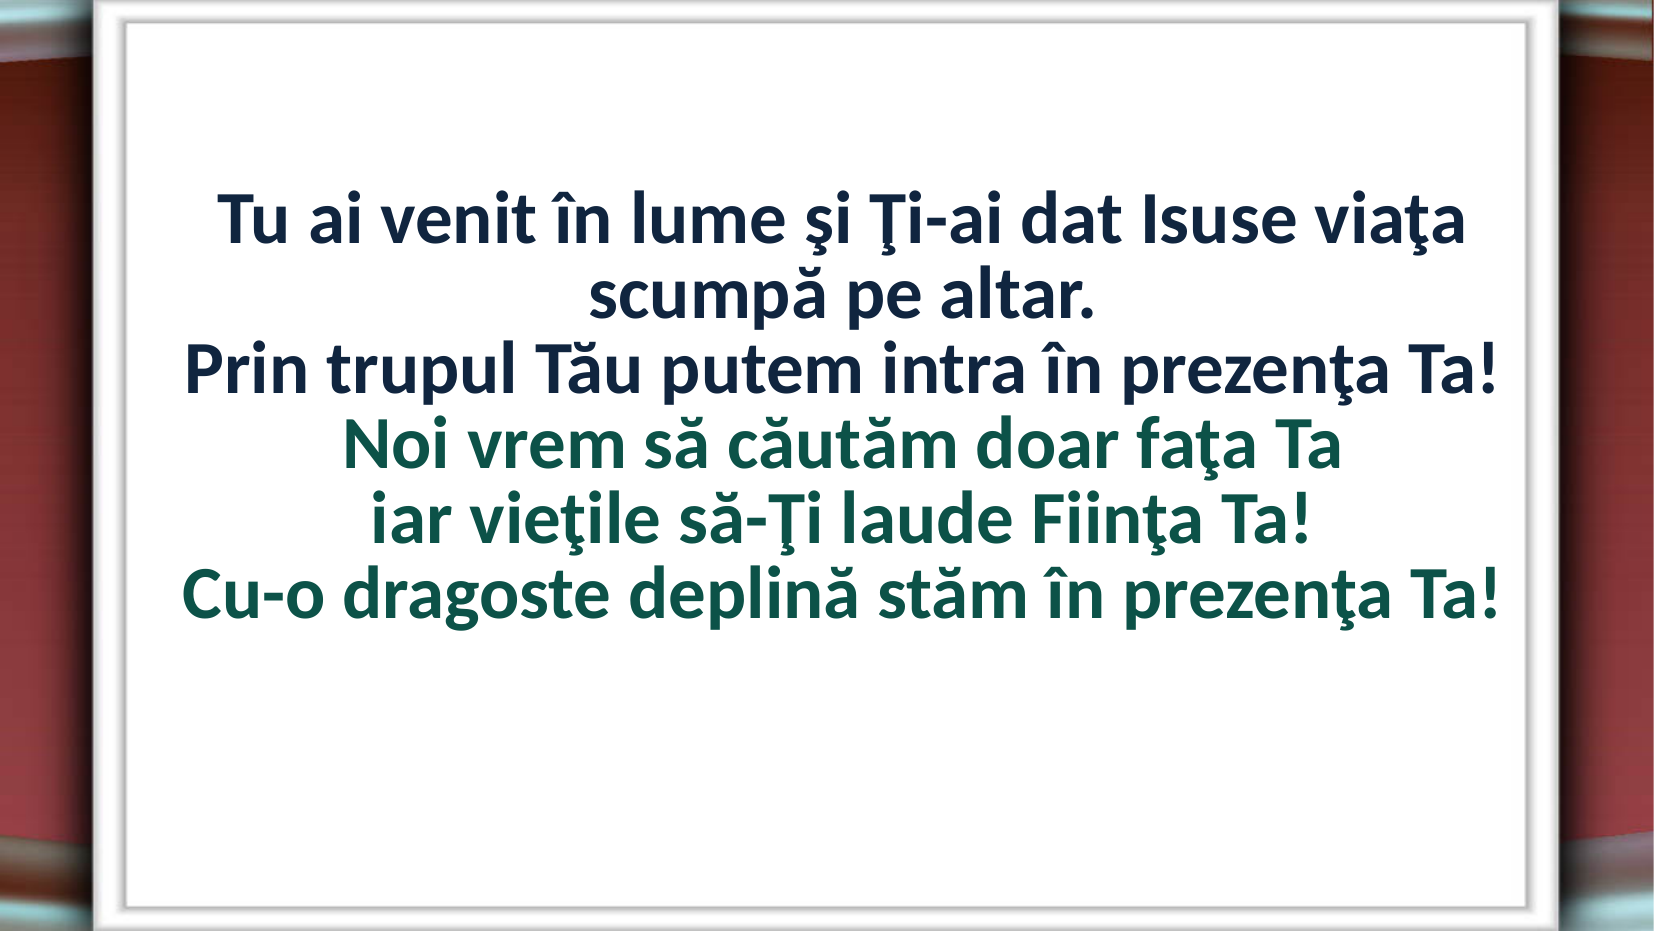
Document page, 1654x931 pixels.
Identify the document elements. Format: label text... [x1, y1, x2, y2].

picture [0, 0, 1654, 931]
text_box Tu ai venit în lume şi Ţi-ai dat Isuse viaţa scumpă pe altar. Prin trupul Tău putem intra în prezenţa Ta! Noi vrem să căutăm doar faţa Ta iar vieţile să-Ţi laude Fiinţa Ta! Cu-o dragoste deplină stăm în prezenţa Ta! [112, 180, 1575, 894]
